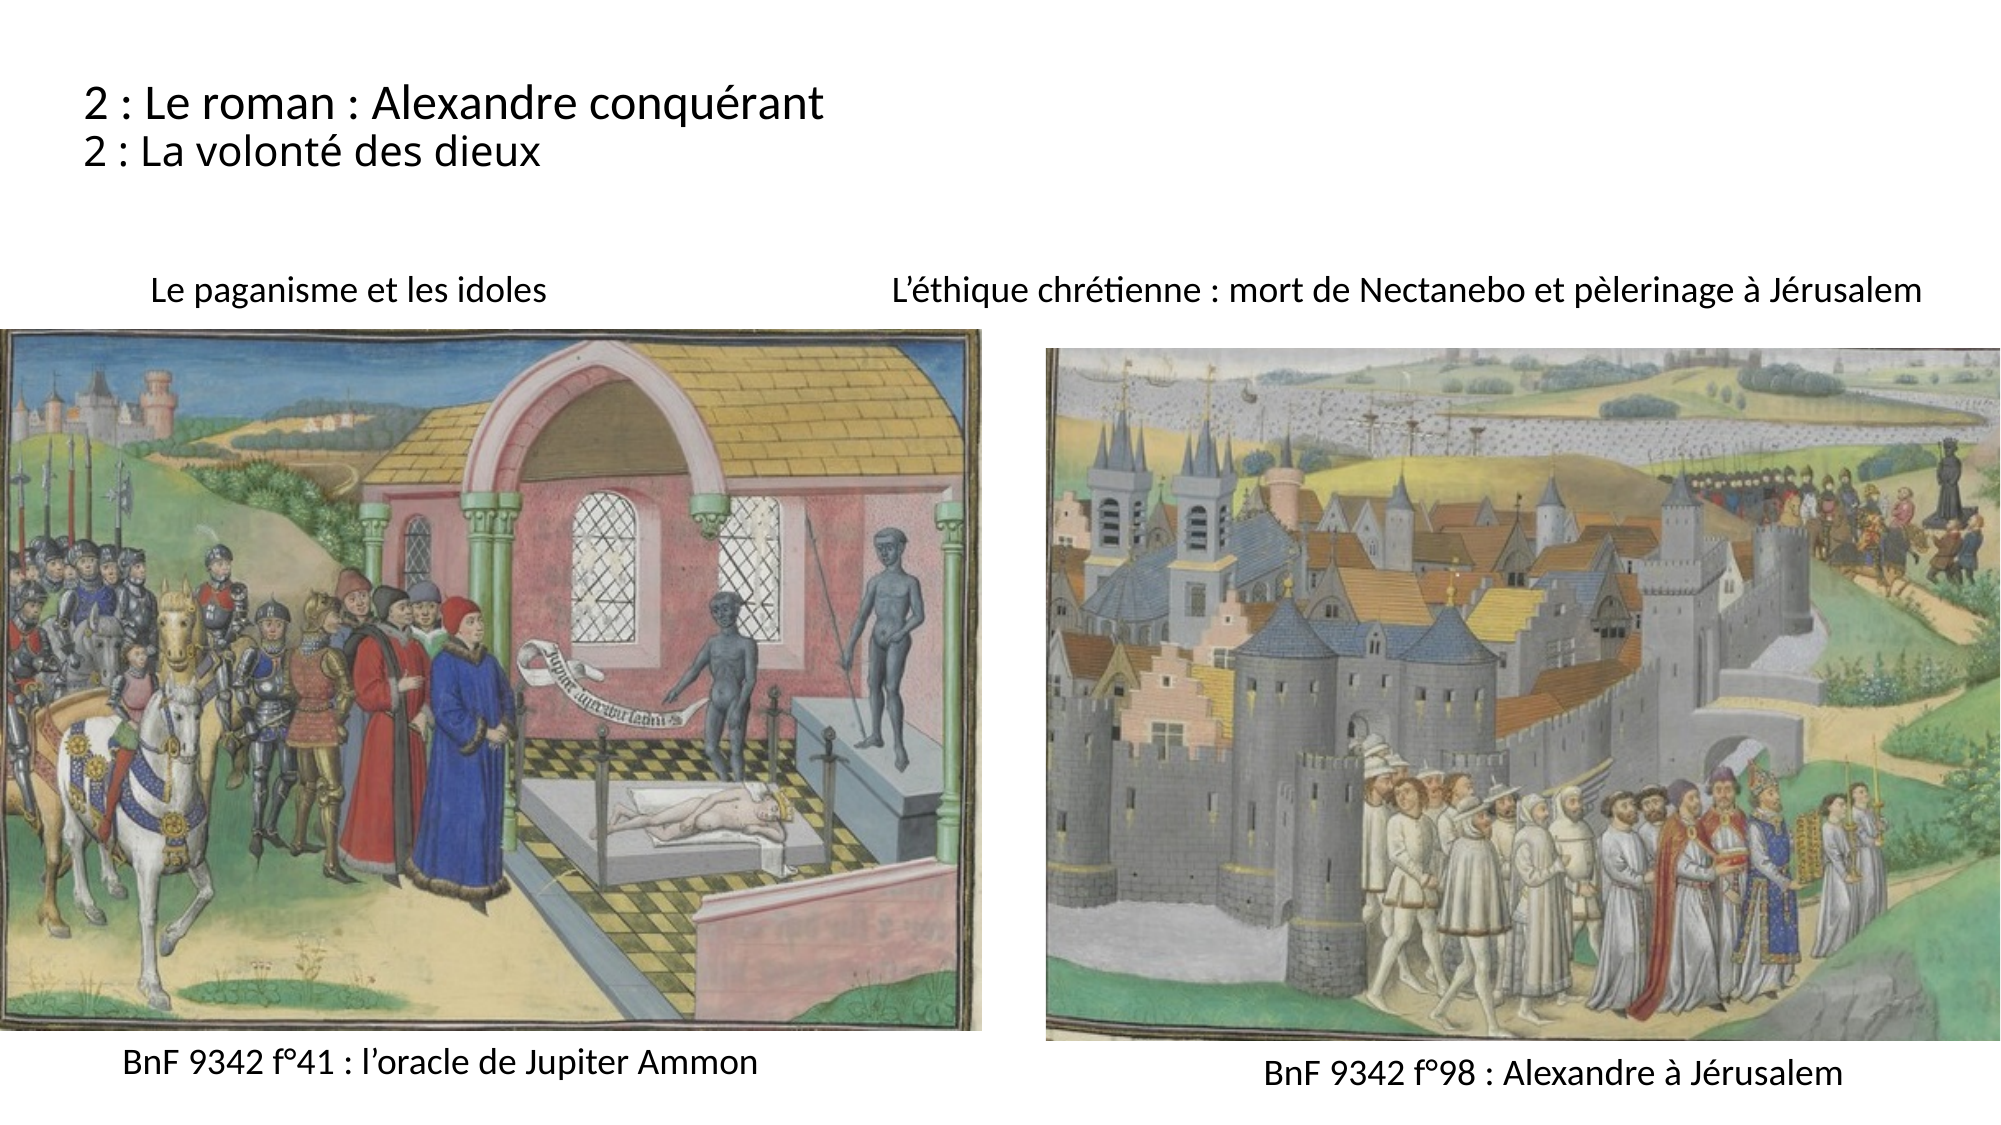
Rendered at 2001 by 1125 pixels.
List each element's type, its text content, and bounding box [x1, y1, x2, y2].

text_box Le paganisme et les idoles [136, 258, 563, 318]
text_box BnF 9342 f°98 : Alexandre à Jérusalem [1248, 1040, 1866, 1125]
picture [0, 329, 982, 1031]
picture [1045, 348, 2000, 1041]
text_box BnF 9342 f°41 : l’oracle de Jupiter Ammon [107, 1030, 775, 1090]
text_box 2 : Le roman : Alexandre conquérant 2 : La volonté des dieux [68, 17, 1000, 235]
text_box L’éthique chrétienne : mort de Nectanebo et pèlerinage à Jérusalem [876, 257, 1967, 319]
